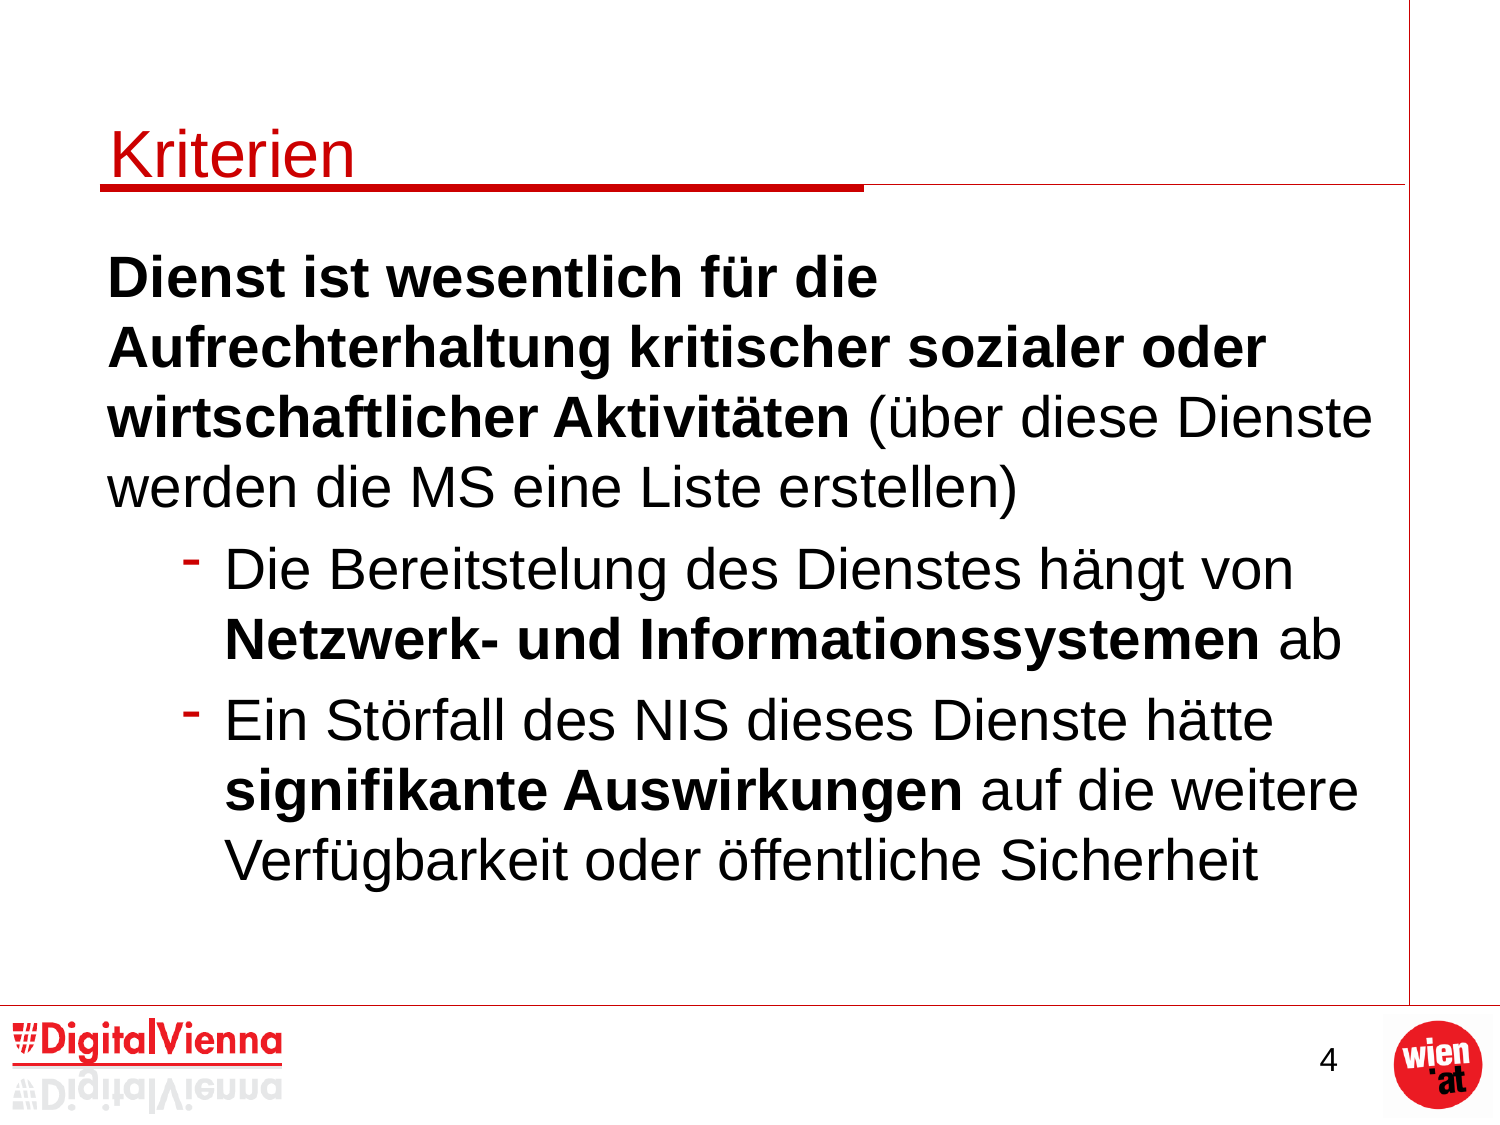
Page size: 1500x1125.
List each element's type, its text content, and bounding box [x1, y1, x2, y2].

title Kriterien [94, 23, 1407, 199]
picture [5, 1016, 290, 1117]
list Dienst ist wesentlich für die Aufrechterhaltung kritischer sozialer oder wirtschaftlicher Aktivitäten (über diese Dienste werden die MS eine Liste erstellen) Die Bereitstelung des Dienstes hängt von Netzwerk- und Informationssystemen ab Ein Störfall des NIS dieses Dienste hätte signifikante Auswirkungen auf die weitere Verfügbarkeit oder öffentliche Sicherheit [92, 231, 1406, 988]
picture [1383, 1014, 1493, 1118]
